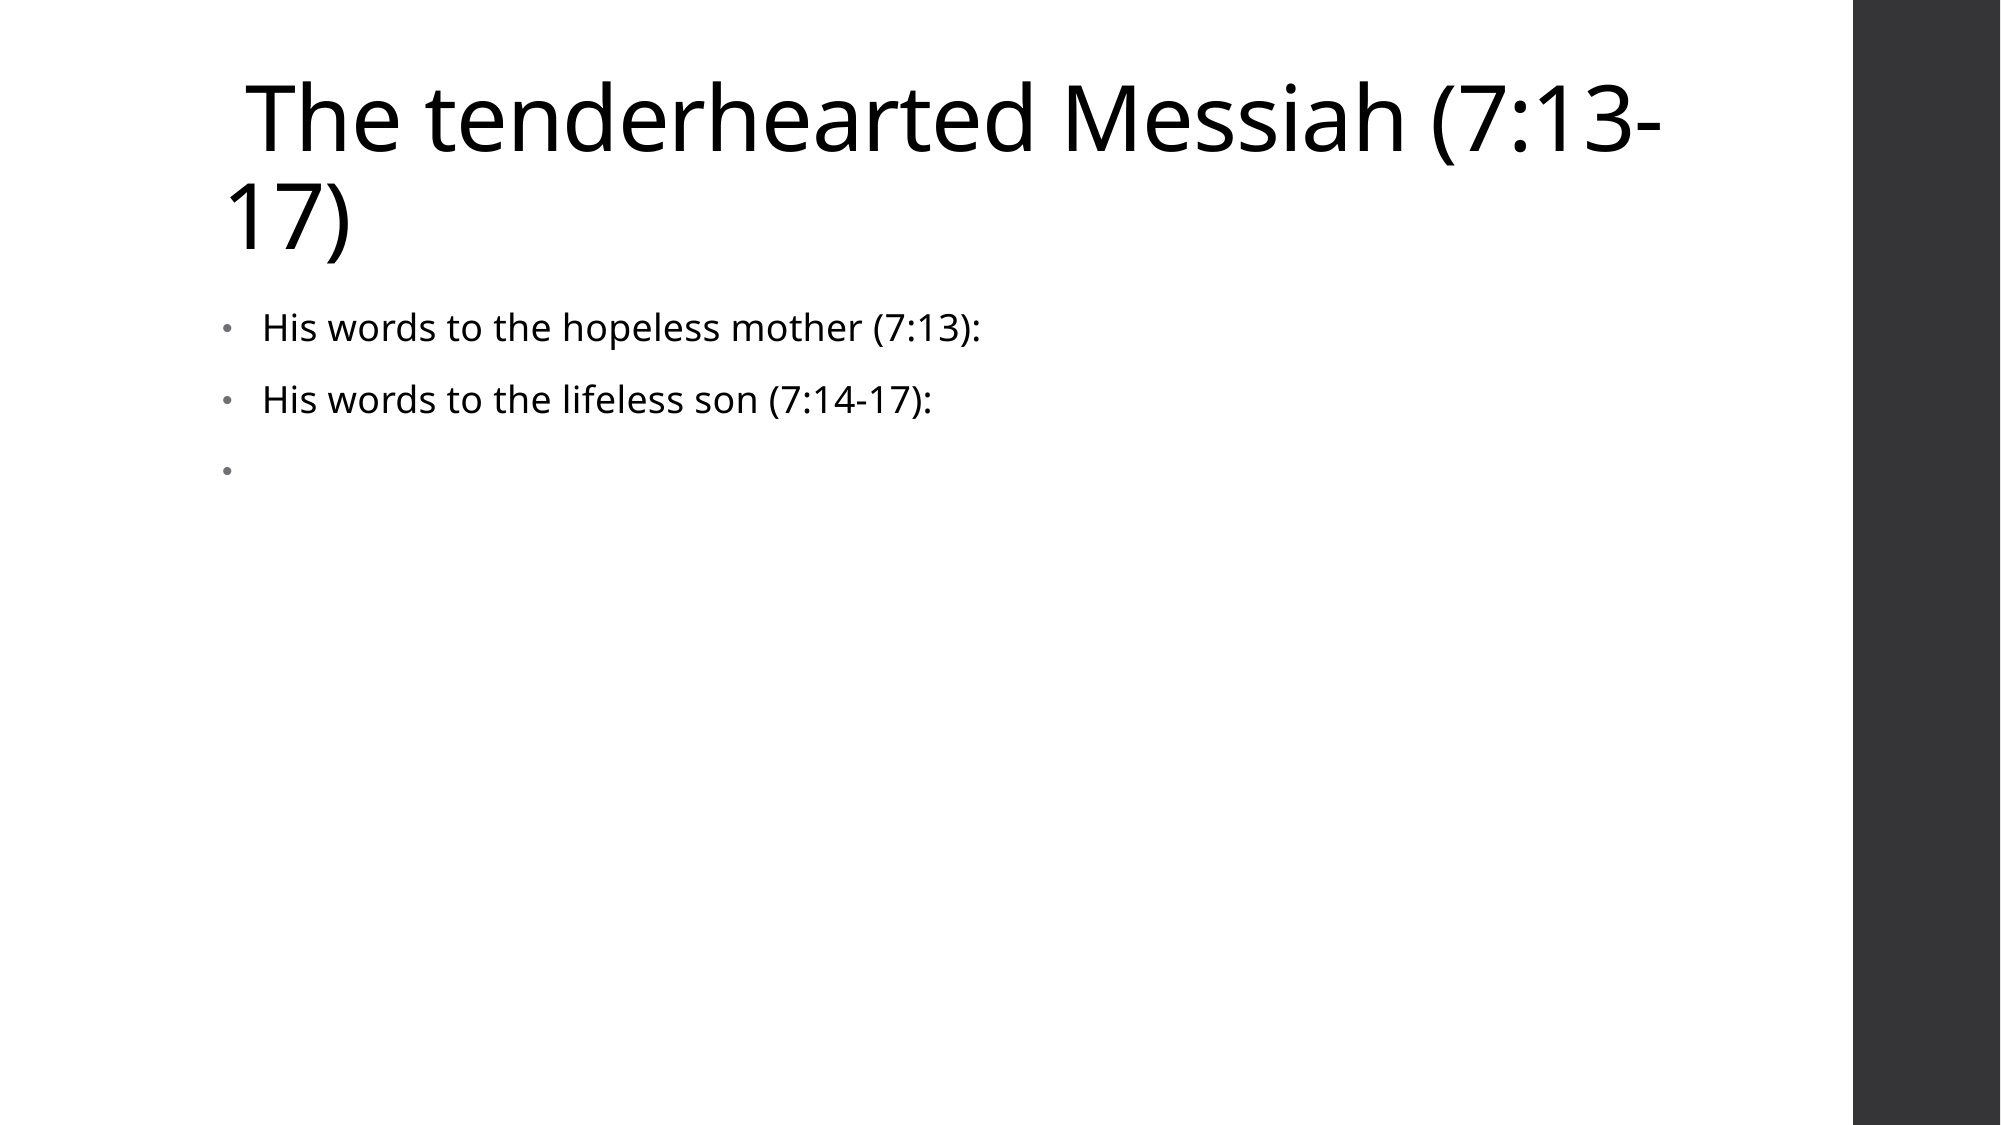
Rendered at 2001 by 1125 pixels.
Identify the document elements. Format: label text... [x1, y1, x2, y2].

title The tenderhearted Messiah (7:13-17) [206, 60, 1797, 278]
list His words to the hopeless mother (7:13): His words to the lifeless son (7:14-17): [206, 299, 1617, 1014]
